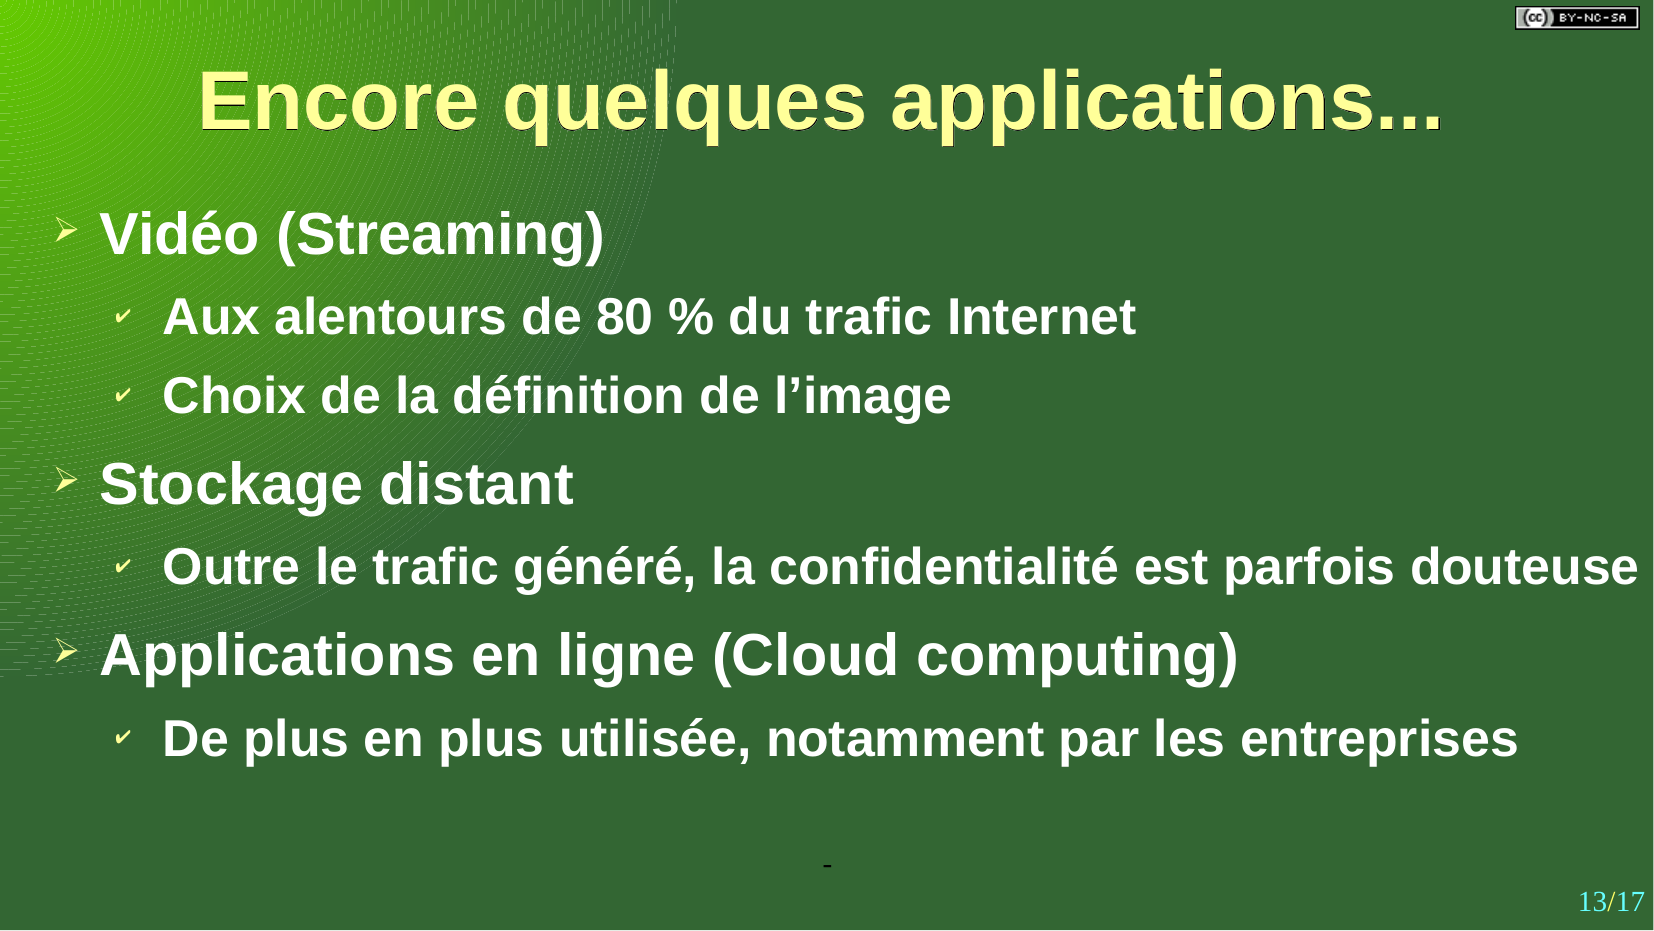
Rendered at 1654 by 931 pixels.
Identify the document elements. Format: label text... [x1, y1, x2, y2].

title Encore quelques applications... [11, 23, 1632, 179]
list Vidéo (Streaming) Aux alentours de 80 % du trafic Internet Choix de la définition de l’image Stockage distant Outre le trafic généré, la confidentialité est parfois douteuse Applications en ligne (Cloud computing) De plus en plus utilisée, notamment par les entreprises [36, 200, 1642, 780]
picture [1515, 6, 1640, 30]
